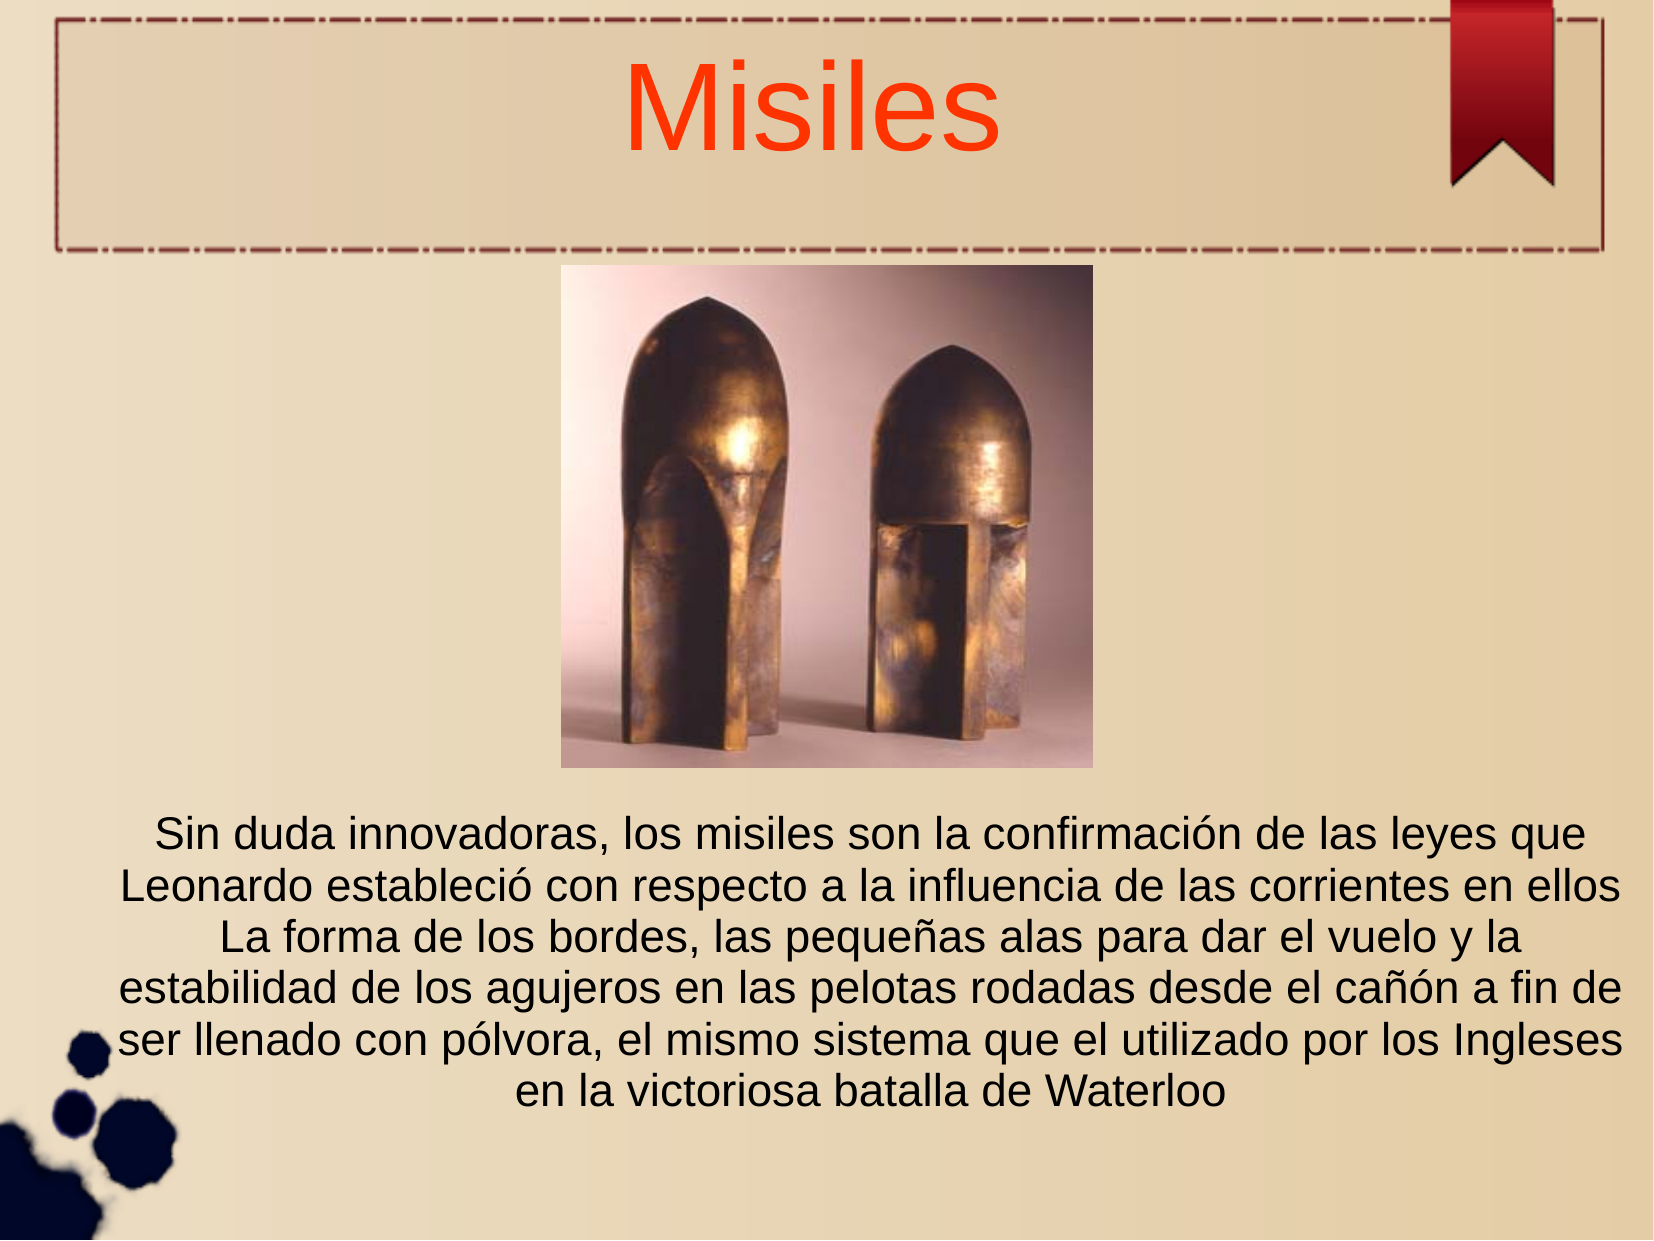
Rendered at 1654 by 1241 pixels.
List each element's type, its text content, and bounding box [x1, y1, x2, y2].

picture [561, 265, 1093, 768]
text_box Misiles [442, 29, 1182, 185]
text_box Sin duda innovadoras, los misiles son la confirmación de las leyes que Leonardo estableció con respecto a la influencia de las corrientes en ellos La forma de los bordes, las pequeñas alas para dar el vuelo y la estabilidad de los agujeros en las pelotas rodadas desde el cañón a fin de ser llenado con pólvora, el mismo sistema que el utilizado por los Ingleses en la victoriosa batalla de Waterloo [88, 801, 1654, 1124]
